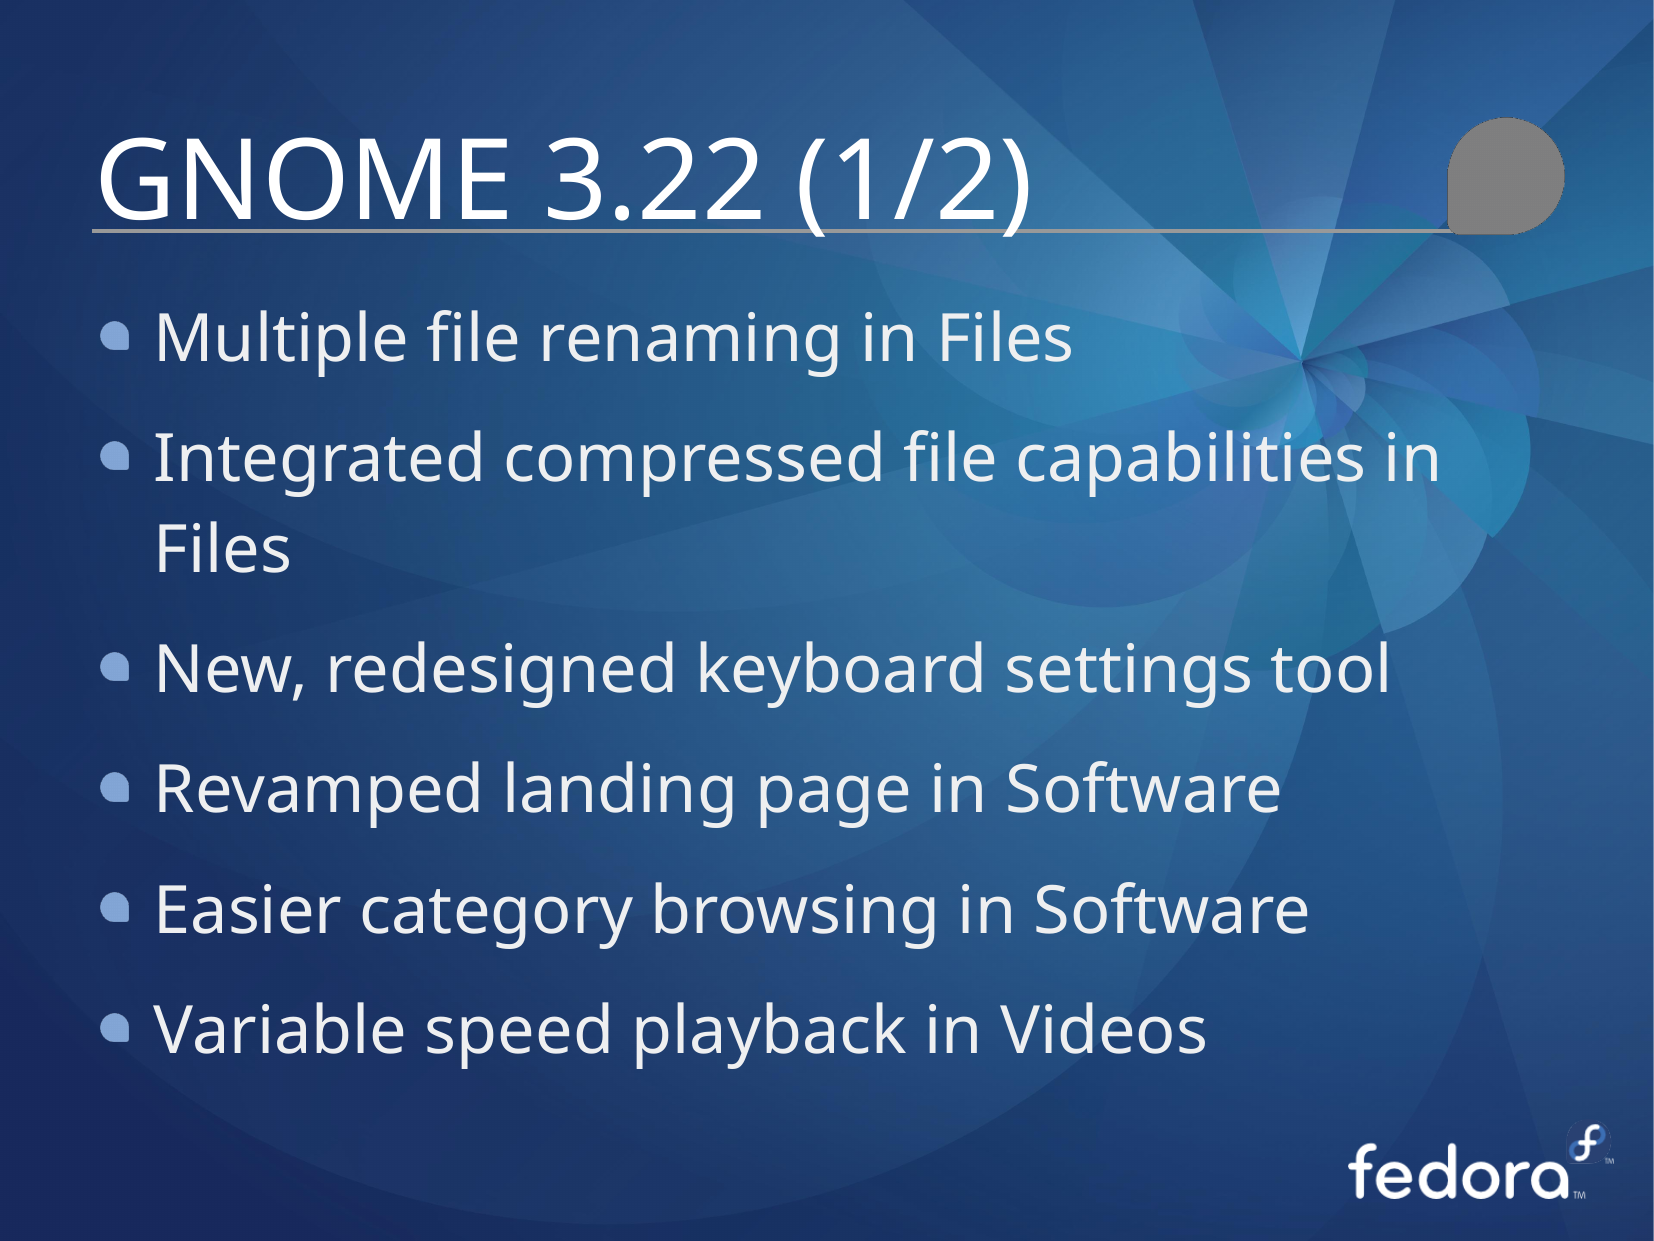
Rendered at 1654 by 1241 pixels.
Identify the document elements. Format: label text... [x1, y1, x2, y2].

title GNOME 3.22 (1/2) [94, 100, 1426, 251]
picture [0, 0, 1654, 1241]
list Multiple file renaming in Files Integrated compressed file capabilities in Files New, redesigned keyboard settings tool Revamped landing page in Software Easier category browsing in Software Variable speed playback in Videos [82, 290, 1571, 1094]
